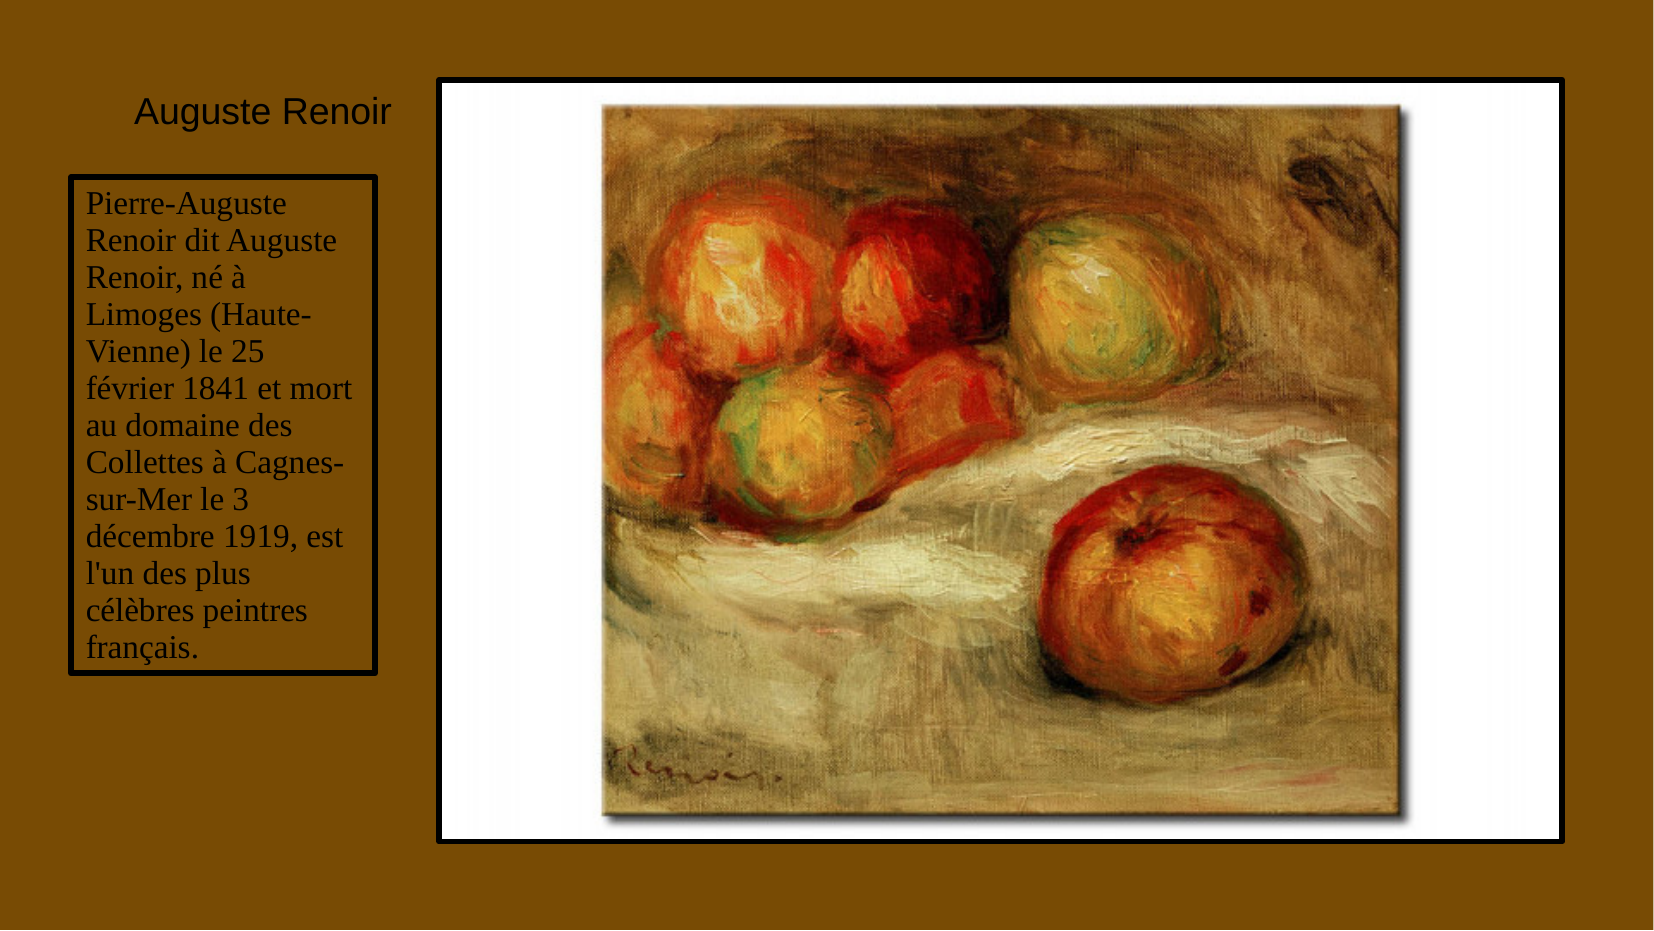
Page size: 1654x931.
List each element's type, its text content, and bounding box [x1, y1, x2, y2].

title Auguste Renoir [124, 69, 402, 154]
text_box Pierre-Auguste Renoir dit Auguste Renoir, né à Limoges (Haute-Vienne) le 25 février 1841 et mort au domaine des Collettes à Cagnes-sur-Mer le 3 décembre 1919, est l'un des plus célèbres peintres français. [71, 177, 375, 674]
picture [442, 82, 1560, 839]
